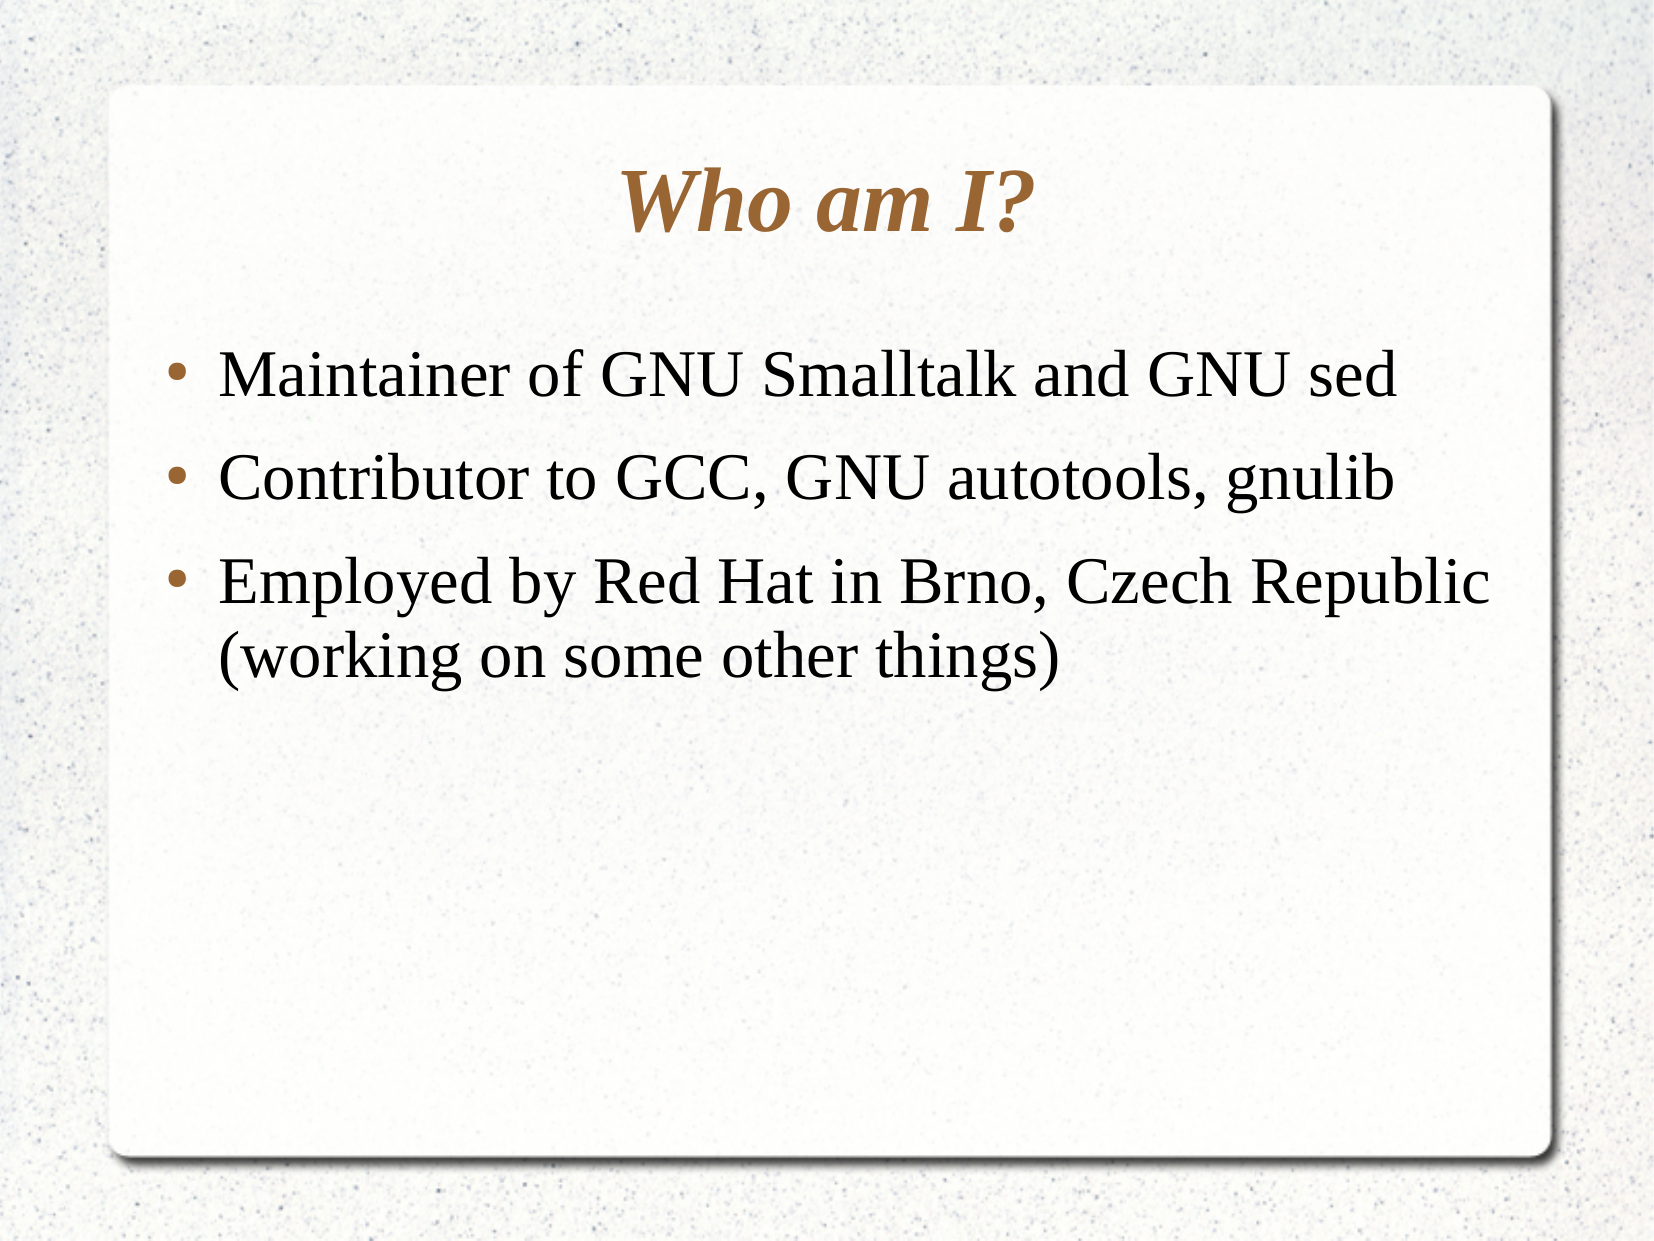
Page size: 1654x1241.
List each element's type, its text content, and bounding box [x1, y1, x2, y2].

title Who am I? [118, 96, 1536, 304]
picture [0, 0, 1654, 1241]
list Maintainer of GNU Smalltalk and GNU sed Contributor to GCC, GNU autotools, gnulib Employed by Red Hat in Brno, Czech Republic (working on some other things) [147, 336, 1506, 972]
